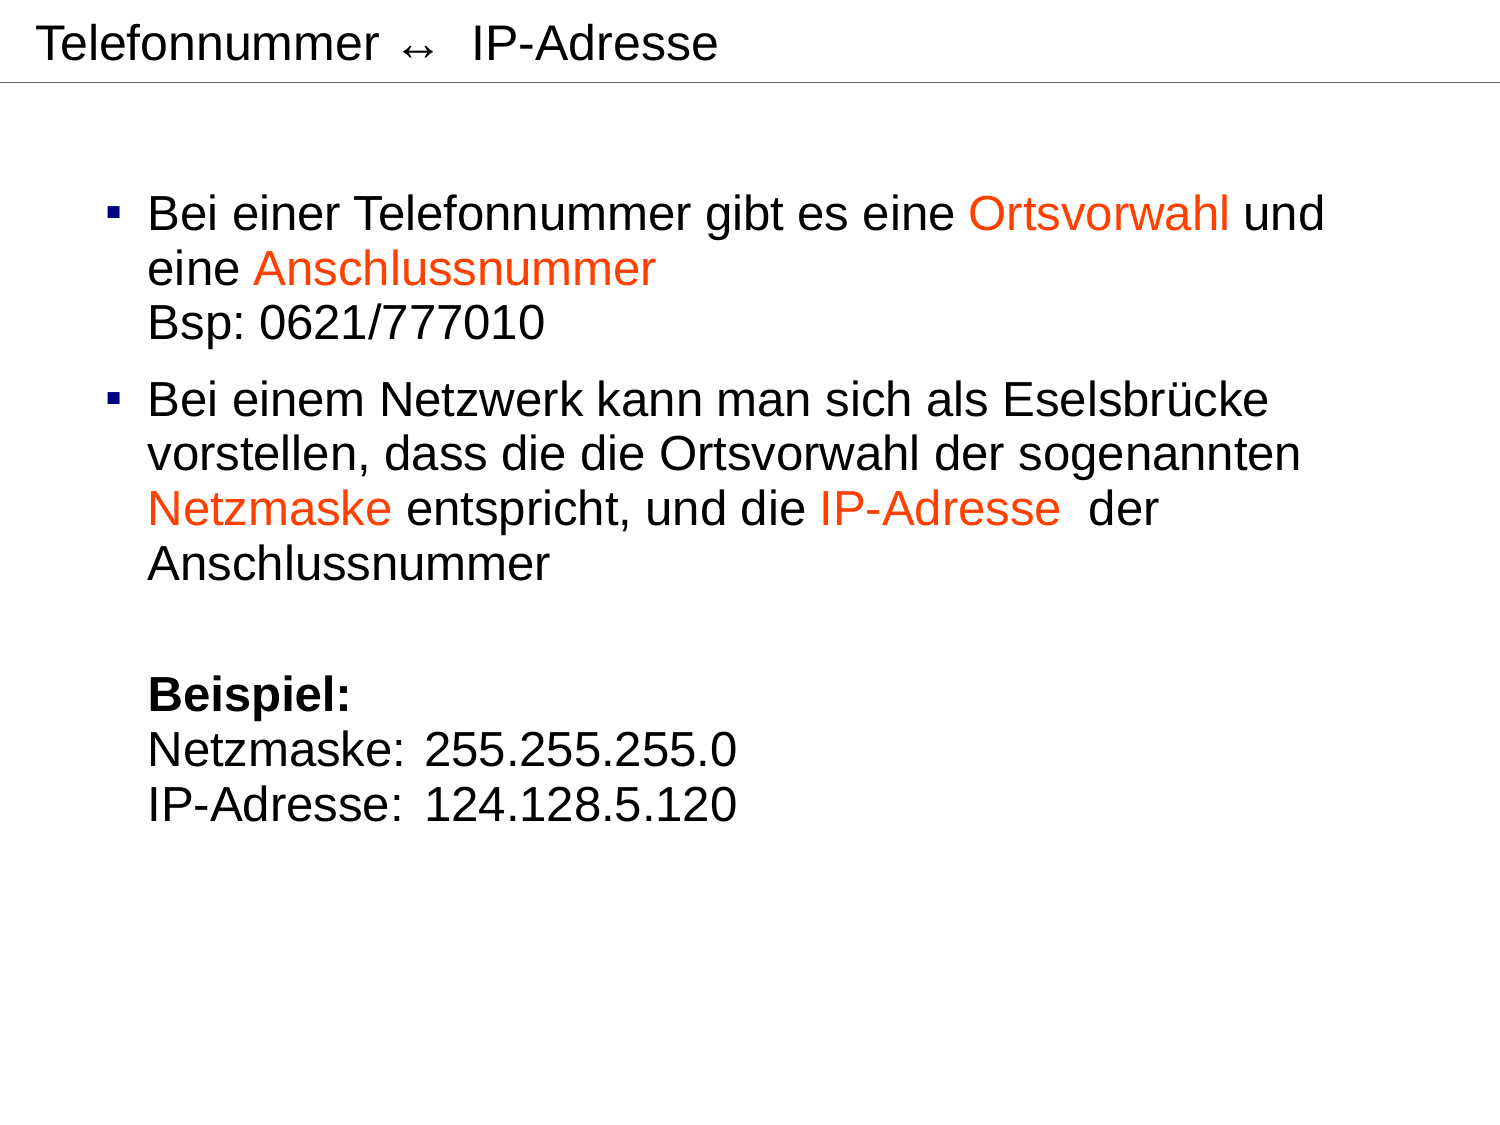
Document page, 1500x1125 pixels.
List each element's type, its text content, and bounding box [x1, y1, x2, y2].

list Bei einer Telefonnummer gibt es eine Ortsvorwahl und eine Anschlussnummer Bsp: 0621/777010 Bei einem Netzwerk kann man sich als Eselsbrücke vorstellen, dass die die Ortsvorwahl der sogenannten Netzmaske entspricht, und die IP-Adresse der Anschlussnummer Beispiel: Netzmaske: 255.255.255.0 IP-Adresse: 124.128.5.120 [94, 186, 1415, 839]
title Telefonnummer ↔ IP-Adresse [35, 15, 1437, 71]
